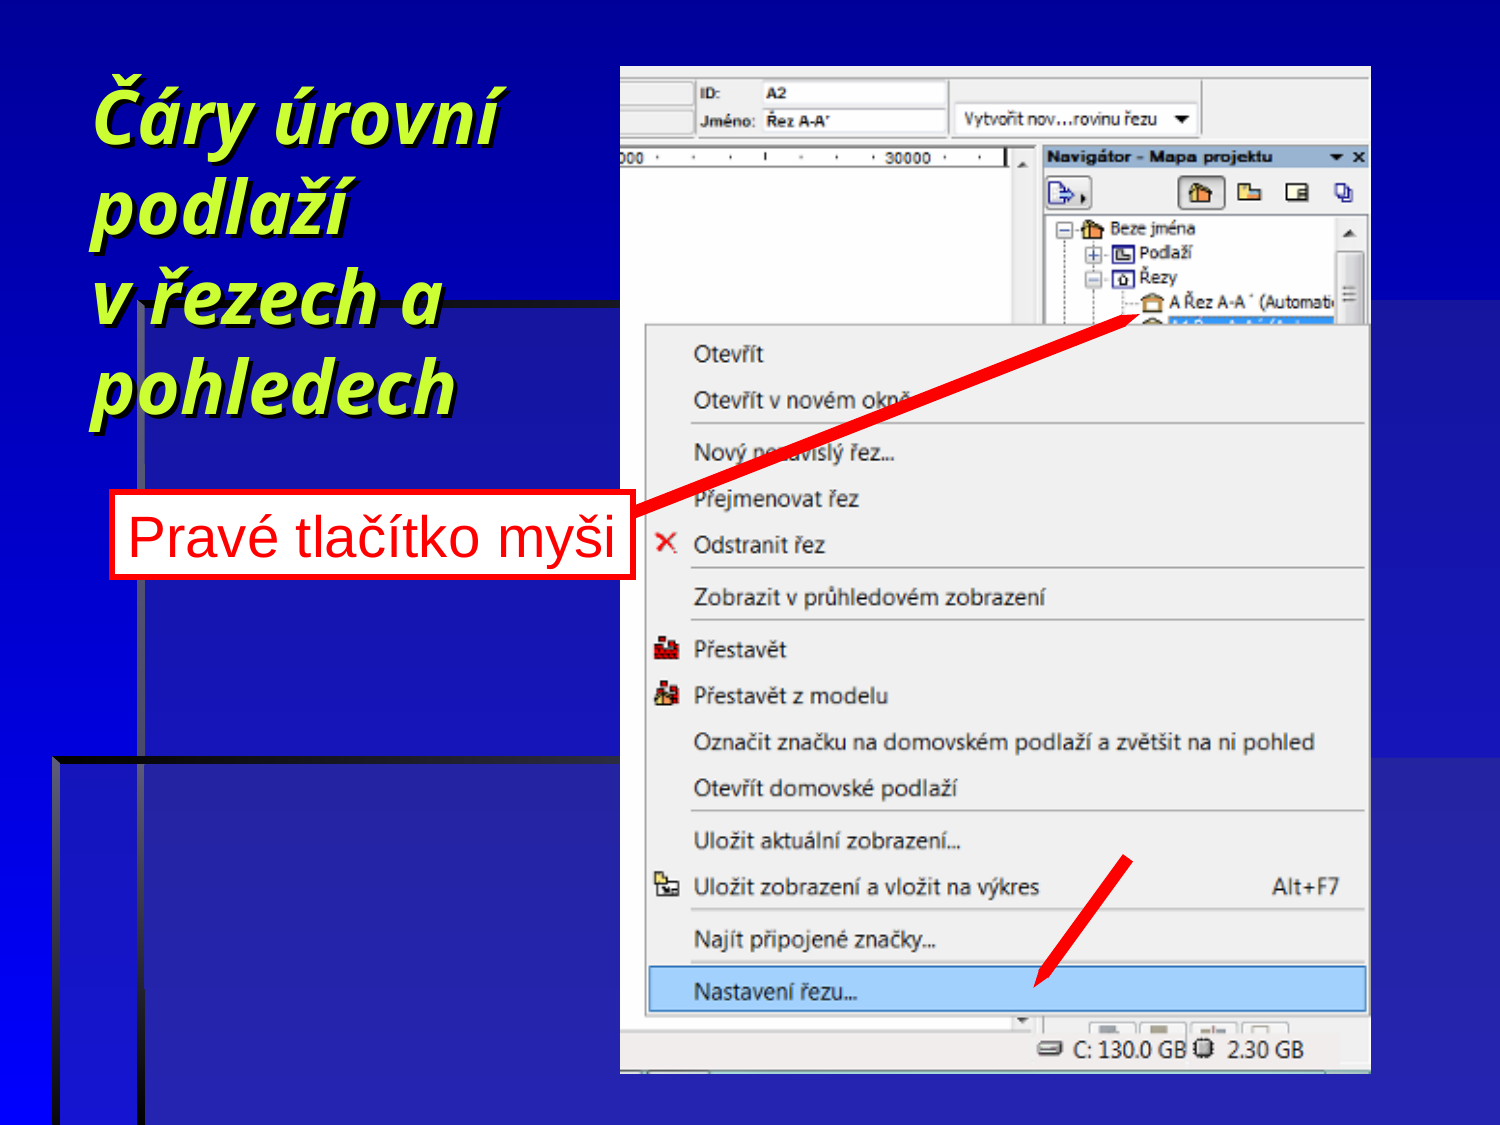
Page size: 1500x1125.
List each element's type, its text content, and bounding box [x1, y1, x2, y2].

text_box Pravé tlačítko myši [112, 491, 633, 577]
text_box <číslo> [1137, 1024, 1450, 1103]
title Čáry úrovní podlaží v řezech a pohledech [76, 42, 585, 457]
picture [620, 66, 1371, 1074]
